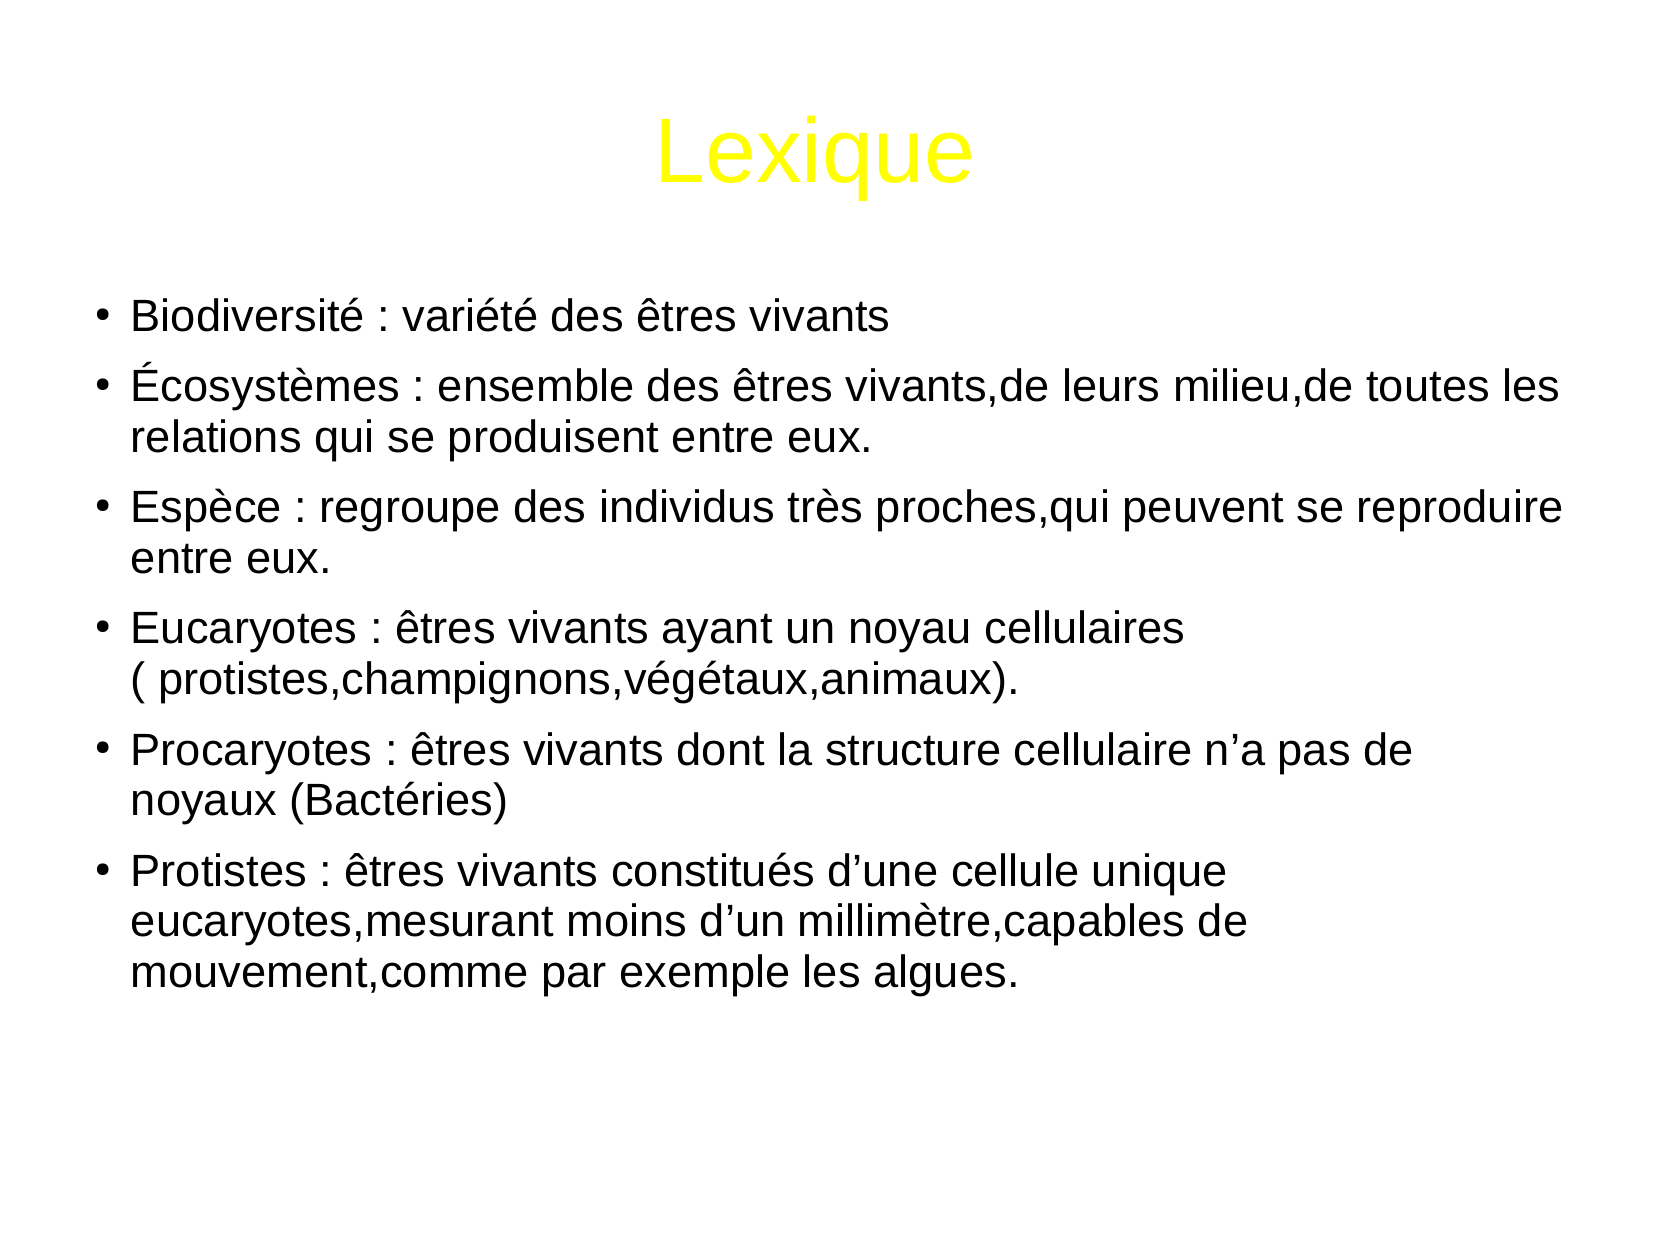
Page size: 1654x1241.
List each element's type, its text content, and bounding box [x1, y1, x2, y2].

title Lexique [70, 47, 1559, 255]
list Biodiversité : variété des êtres vivants Écosystèmes : ensemble des êtres vivants,de leurs milieu,de toutes les relations qui se produisent entre eux. Espèce : regroupe des individus très proches,qui peuvent se reproduire entre eux. Eucaryotes : êtres vivants ayant un noyau cellulaires ( protistes,champignons,végétaux,animaux). Procaryotes : êtres vivants dont la structure cellulaire n’a pas de noyaux (Bactéries) Protistes : êtres vivants constitués d’une cellule unique eucaryotes,mesurant moins d’un millimètre,capables de mouvement,comme par exemple les algues. [82, 290, 1571, 1010]
